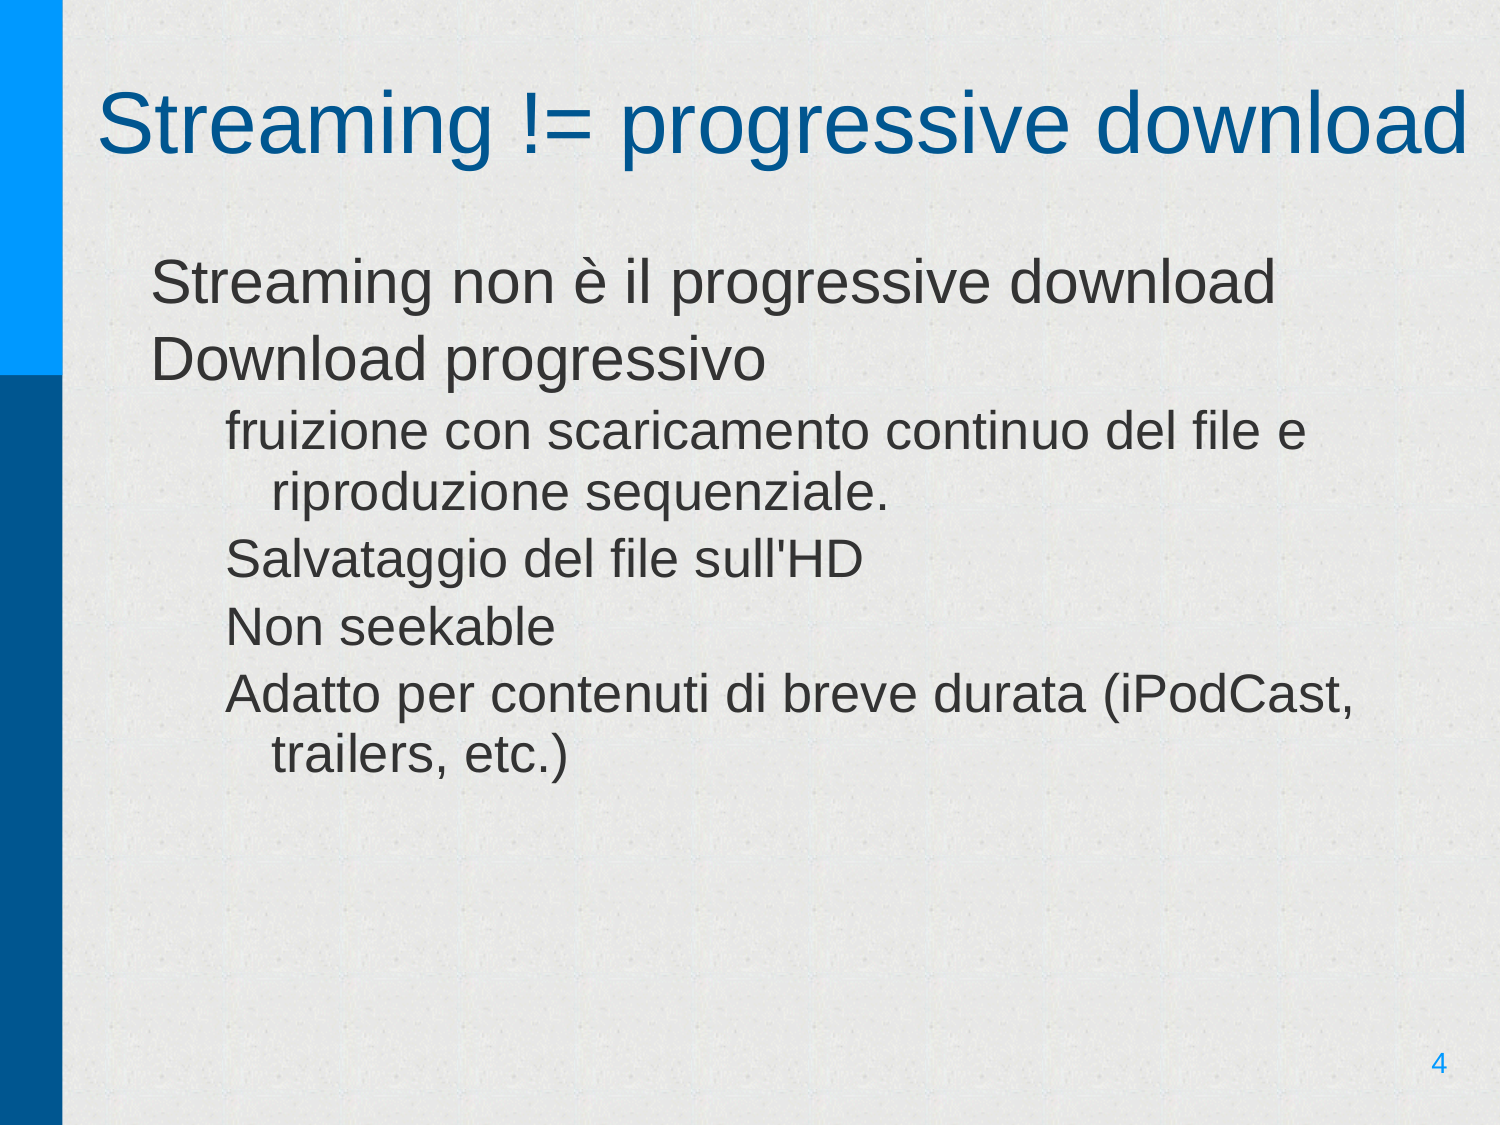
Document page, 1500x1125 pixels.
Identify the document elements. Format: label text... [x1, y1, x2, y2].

picture [63, 0, 1500, 1125]
title Streaming != progressive download [96, 42, 1485, 216]
list Streaming non è il progressive download Download progressivo fruizione con scaricamento continuo del file e riproduzione sequenziale. Salvataggio del file sull'HD Non seekable Adatto per contenuti di breve durata (iPodCast, trailers, etc.) [149, 246, 1388, 961]
